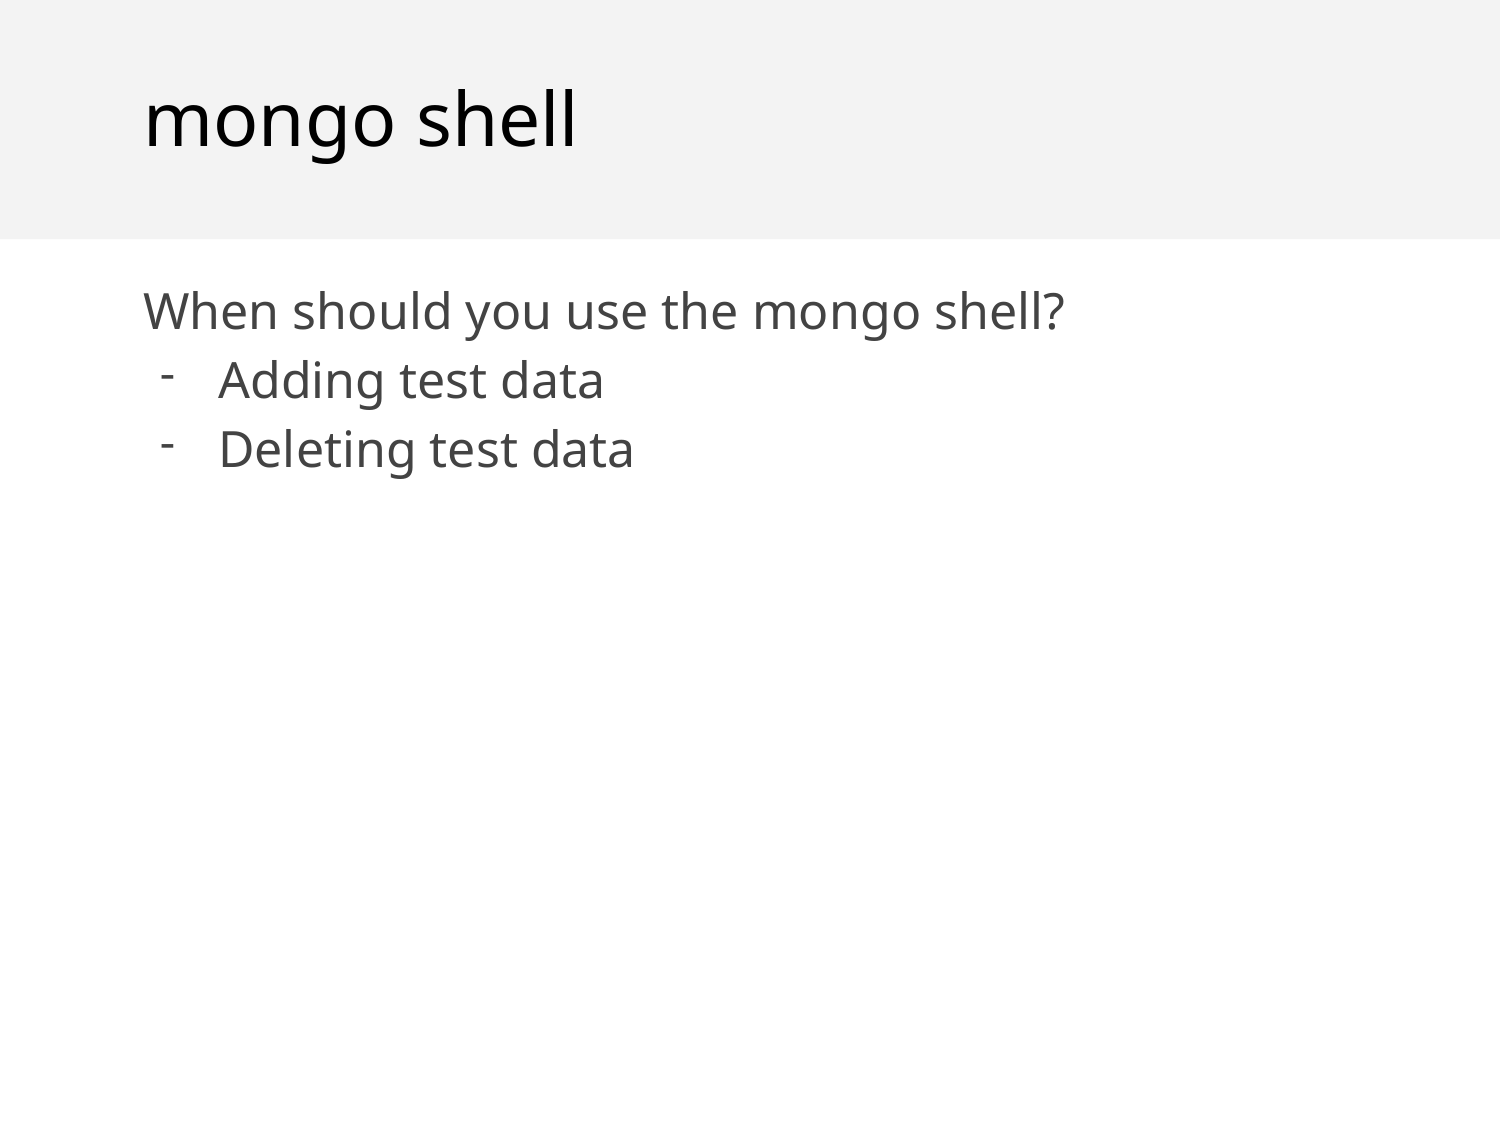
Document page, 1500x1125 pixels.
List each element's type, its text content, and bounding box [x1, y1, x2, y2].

title mongo shell [128, 56, 1372, 183]
list When should you use the mongo shell? Adding test data Deleting test data [128, 255, 1372, 1004]
